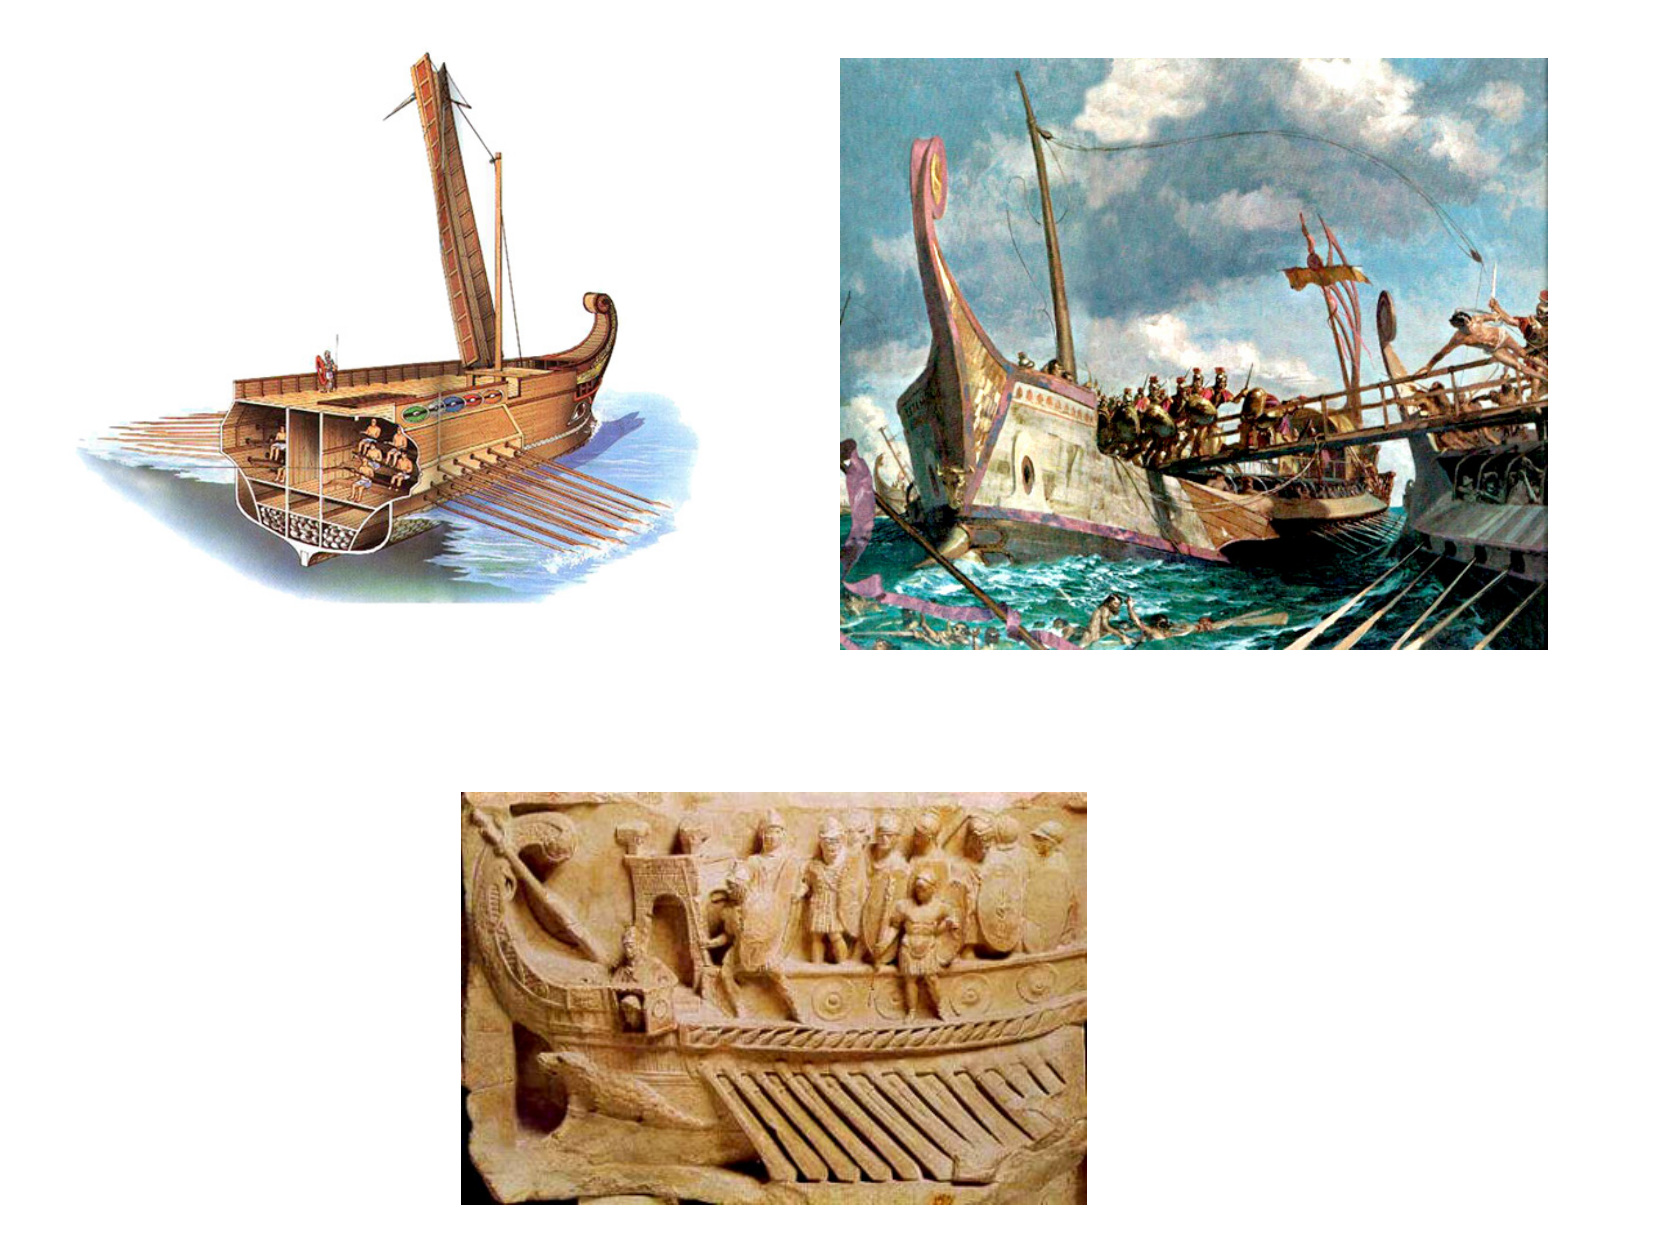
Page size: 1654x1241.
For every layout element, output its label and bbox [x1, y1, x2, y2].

picture [840, 58, 1548, 650]
picture [67, 47, 709, 607]
picture [461, 792, 1087, 1205]
